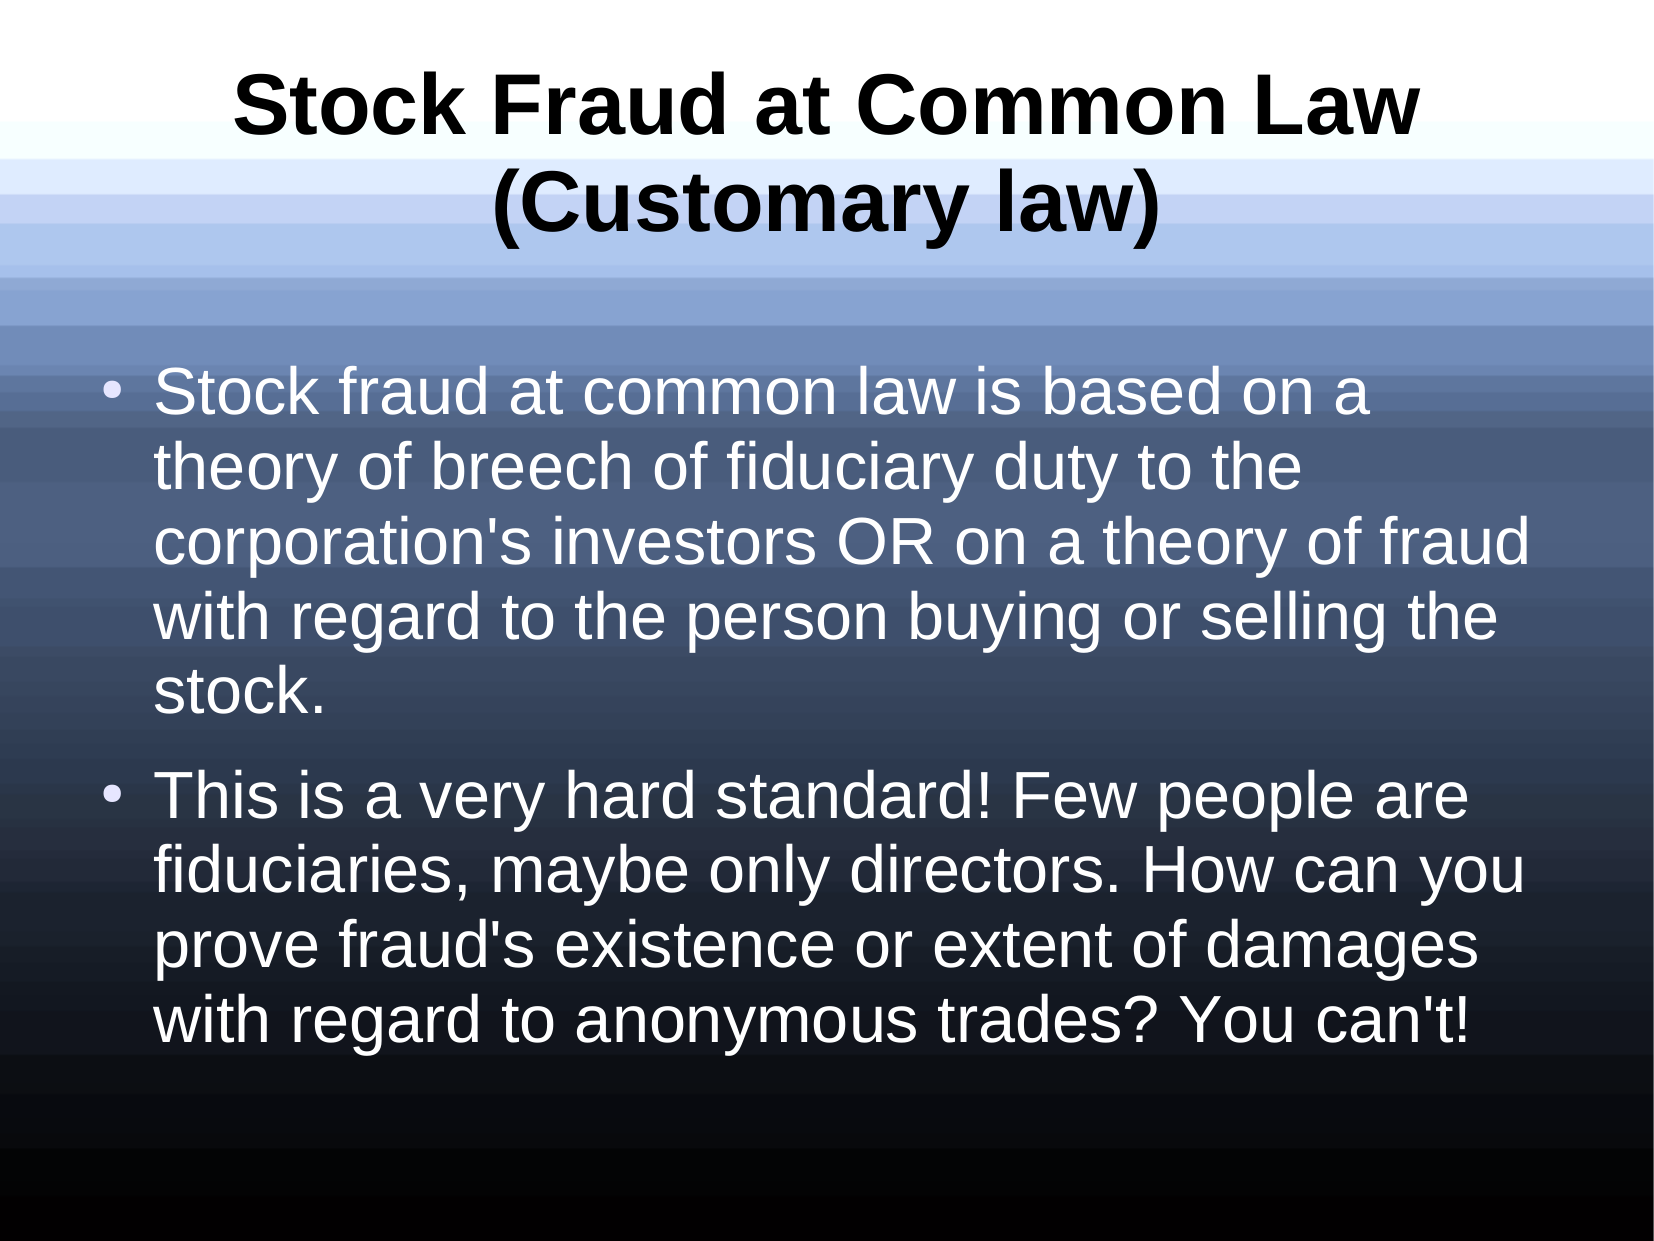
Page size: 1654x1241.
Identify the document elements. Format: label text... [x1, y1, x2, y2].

picture [0, 0, 1654, 1241]
list Stock fraud at common law is based on a theory of breech of fiduciary duty to the corporation's investors OR on a theory of fraud with regard to the person buying or selling the stock. This is a very hard standard! Few people are fiduciaries, maybe only directors. How can you prove fraud's existence or extent of damages with regard to anonymous trades? You can't! [82, 354, 1571, 1109]
title Stock Fraud at Common Law (Customary law) [82, 49, 1571, 257]
